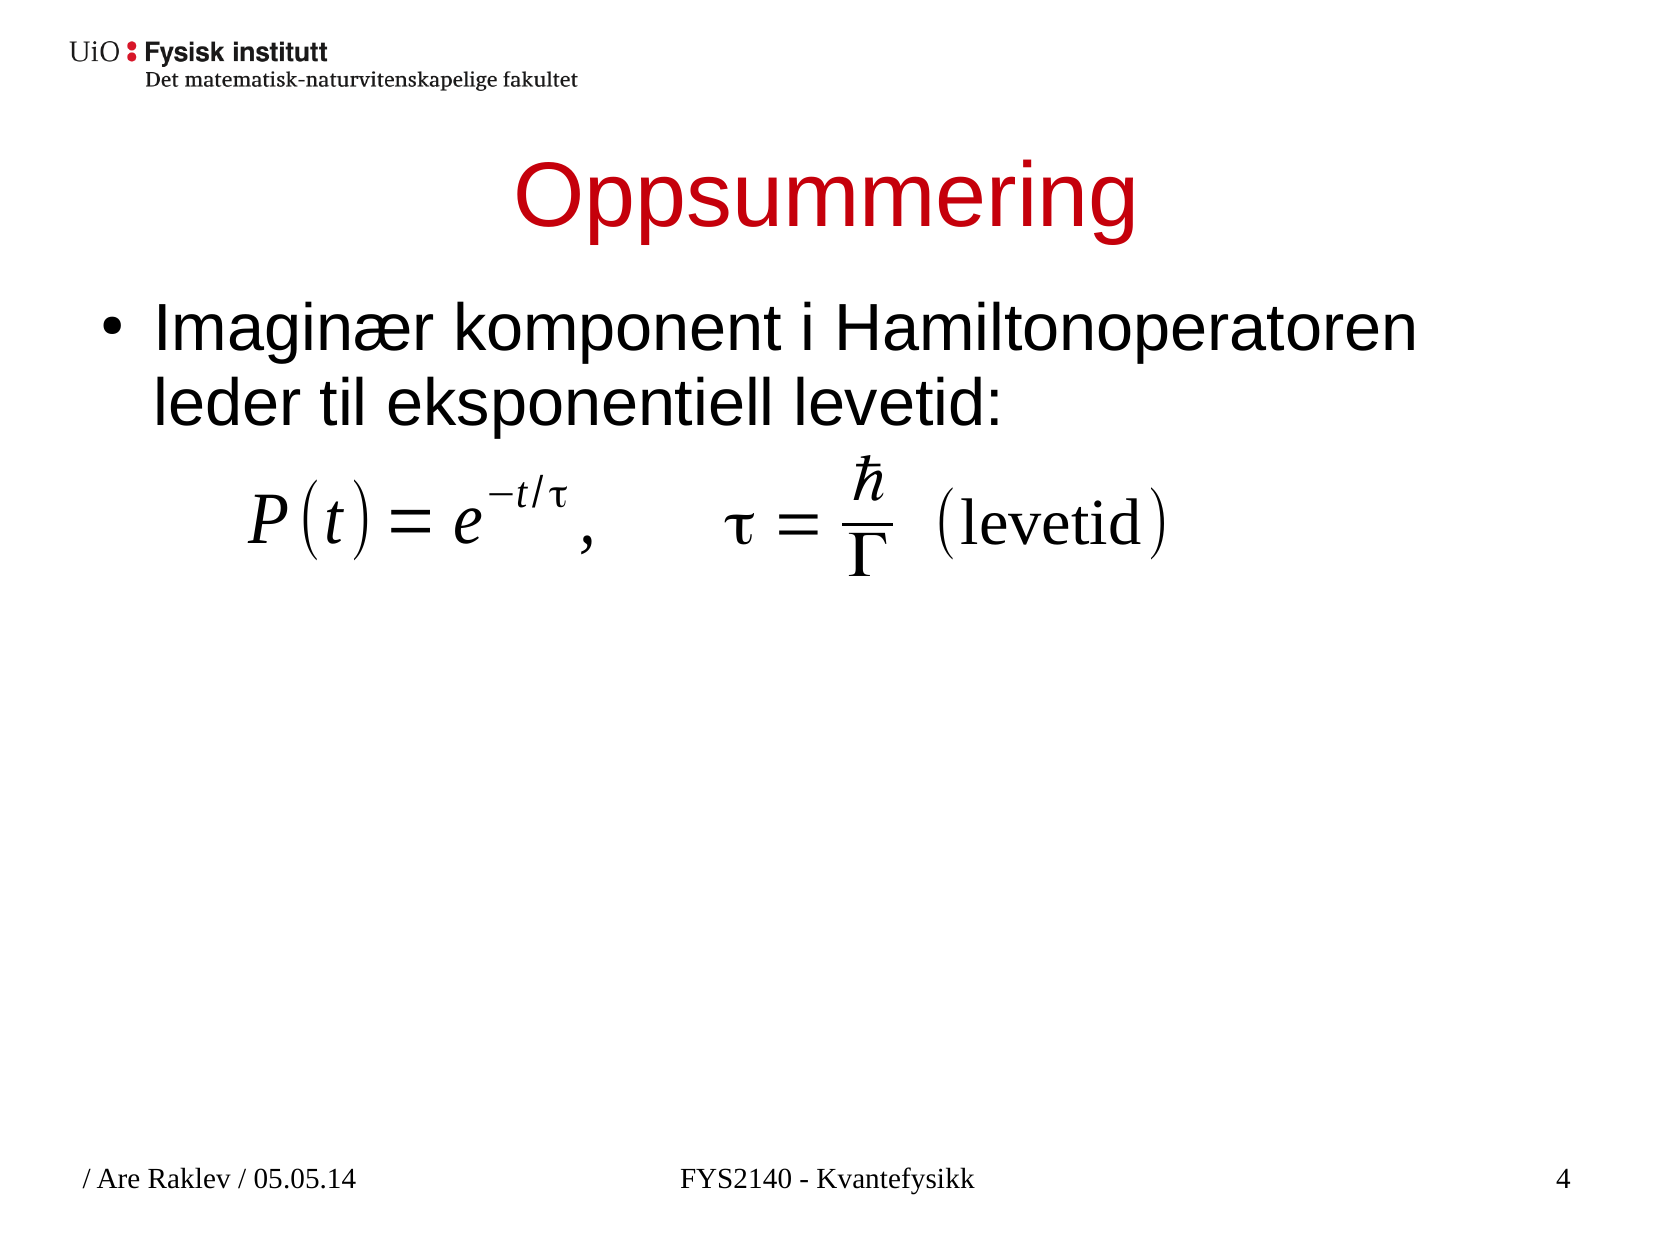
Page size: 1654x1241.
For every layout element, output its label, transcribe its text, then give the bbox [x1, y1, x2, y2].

chart [237, 467, 603, 566]
picture [68, 37, 581, 93]
title Oppsummering [82, 90, 1571, 298]
chart [715, 439, 1177, 581]
list Imaginær komponent i Hamiltonoperatoren leder til eksponentiell levetid: [82, 290, 1538, 1094]
